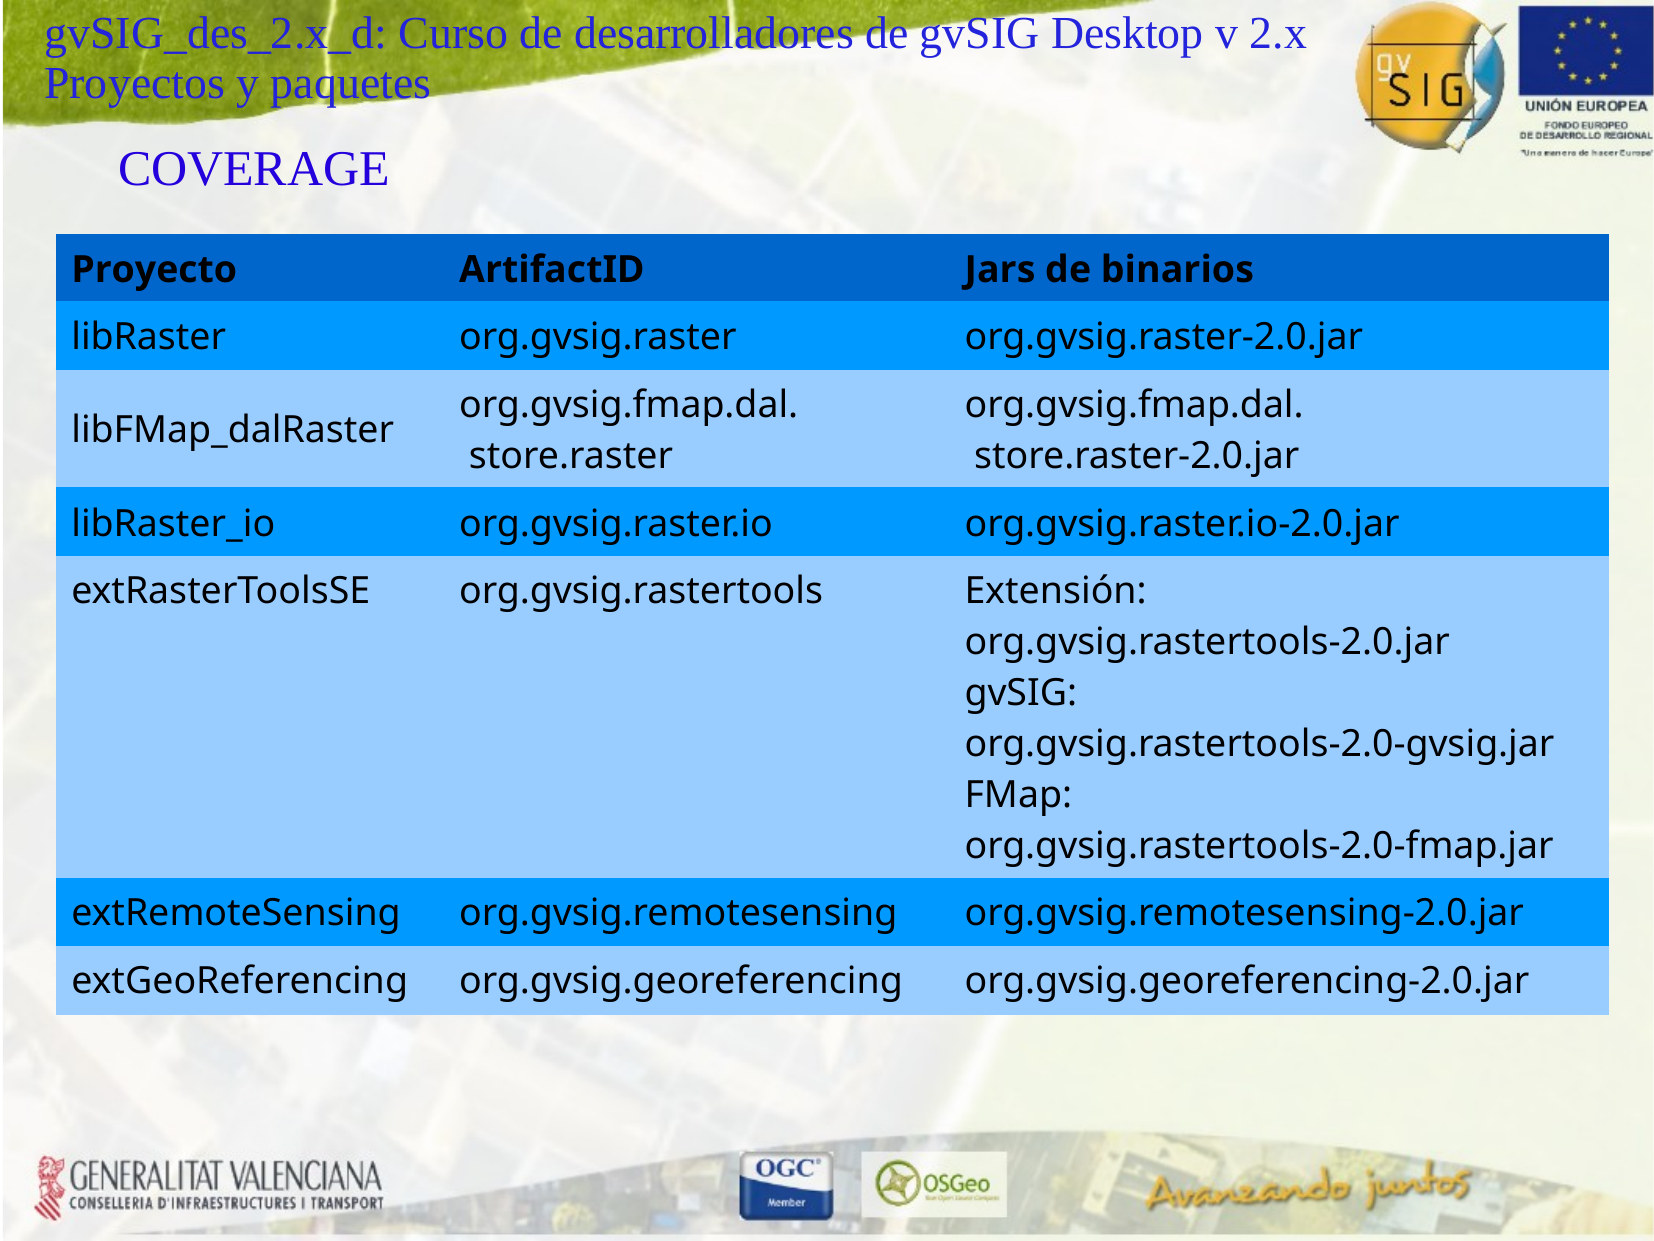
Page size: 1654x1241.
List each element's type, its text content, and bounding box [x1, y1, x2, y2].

title COVERAGE [118, 94, 1447, 234]
table_cell extRemoteSensing [56, 878, 444, 946]
table_cell libRaster_io [56, 487, 444, 556]
table_cell org.gvsig.raster-2.0.jar [950, 301, 1609, 370]
table_cell org.gvsig.fmap.dal. store.raster [444, 370, 950, 487]
table_cell org.gvsig.remotesensing-2.0.jar [950, 878, 1609, 946]
table_cell org.gvsig.remotesensing [444, 878, 950, 946]
table_cell org.gvsig.raster [444, 301, 950, 370]
table_cell org.gvsig.raster.io-2.0.jar [950, 487, 1609, 556]
table_cell libRaster [56, 301, 444, 370]
table_cell org.gvsig.fmap.dal. store.raster-2.0.jar [950, 370, 1609, 487]
table_header Jars de binarios [950, 234, 1609, 301]
table_header Proyecto [56, 234, 444, 301]
text_box [59, 1015, 1447, 1063]
table_cell org.gvsig.rastertools [444, 556, 950, 878]
table_cell libFMap_dalRaster [56, 370, 444, 487]
table_cell extRasterToolsSE [56, 556, 444, 878]
table_cell extGeoReferencing [56, 946, 444, 1015]
table_cell org.gvsig.georeferencing [444, 946, 950, 1015]
table_cell org.gvsig.raster.io [444, 487, 950, 556]
table_cell Extensión: org.gvsig.rastertools-2.0.jar gvSIG: org.gvsig.rastertools-2.0-gvsig.jar FMap: org.gvsig.rastertools-2.0-fmap.jar [950, 556, 1609, 878]
table_header ArtifactID [444, 234, 950, 301]
picture [2, 0, 1654, 1241]
table_cell org.gvsig.georeferencing-2.0.jar [950, 946, 1609, 1015]
